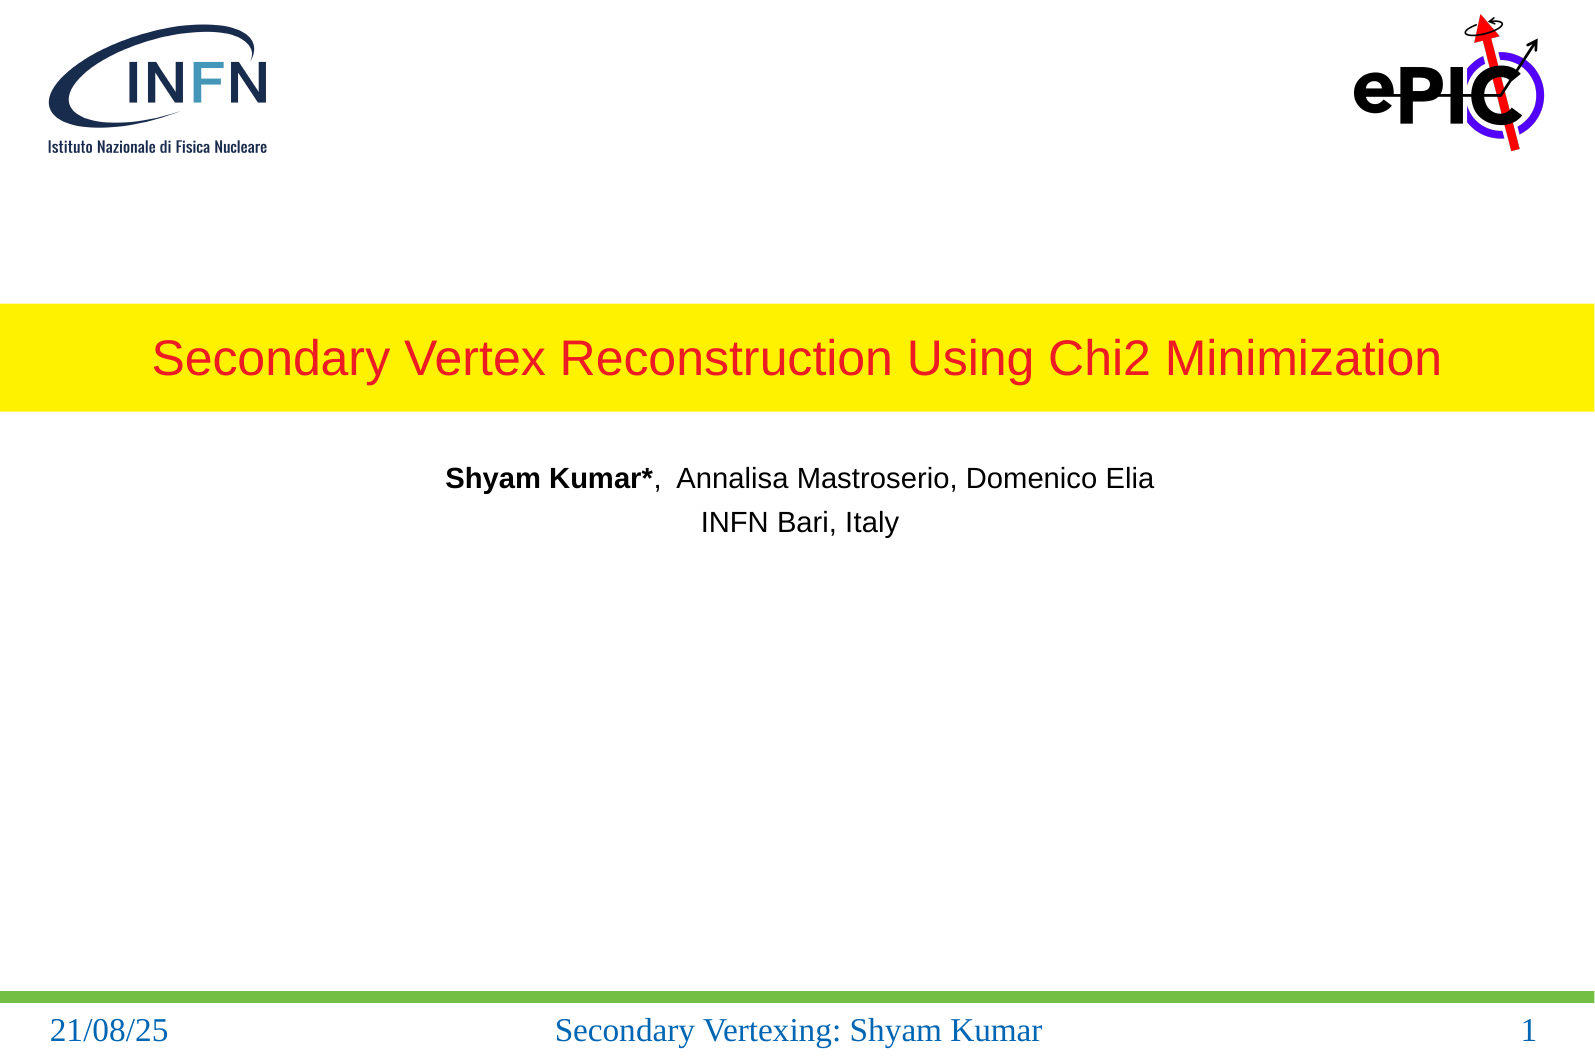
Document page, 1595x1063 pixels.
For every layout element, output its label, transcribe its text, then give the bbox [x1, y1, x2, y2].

text_box Shyam Kumar*, Annalisa Mastroserio, Domenico Elia INFN Bari, Italy [5, 454, 1595, 674]
title Secondary Vertex Reconstruction Using Chi2 Minimization [0, 303, 1595, 412]
picture [1350, 11, 1548, 154]
picture [9, 11, 308, 167]
